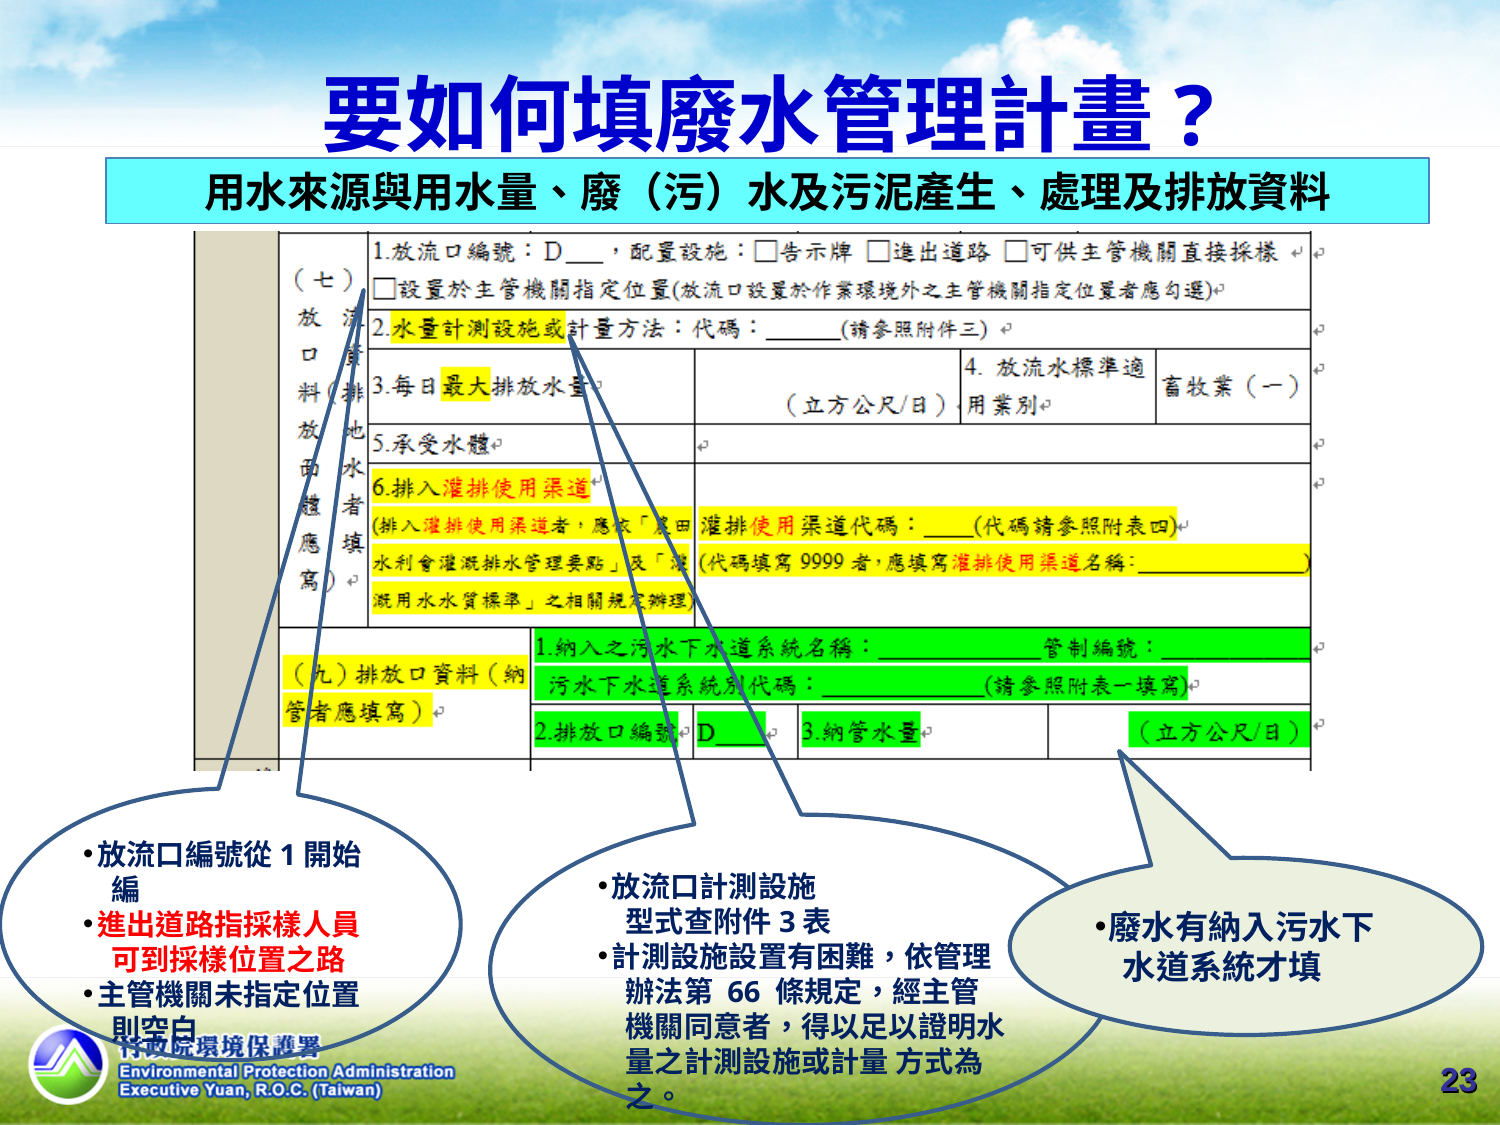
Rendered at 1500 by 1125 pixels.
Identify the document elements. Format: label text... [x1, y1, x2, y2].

text_box 放流口計測設施 型式查附件3表 計測設施設置有困難，依管理辦法第 66 條規定，經主管機關同意者，得以足以證明水量之計測設施或計量 方式為之。 [490, 335, 1102, 1125]
picture [183, 231, 1329, 771]
text_box 用水來源與用水量、廢（污）水及污泥產生、處理及排放資料 [106, 158, 1430, 224]
text_box 要如何填廢水管理計畫? [147, 54, 1388, 157]
text_box 放流口編號從1開始編 進出道路指採樣人員可到採樣位置之路 主管機關未指定位置則空白 [0, 289, 461, 1061]
text_box 廢水有納入污水下水道系統才填 [1009, 751, 1483, 1036]
